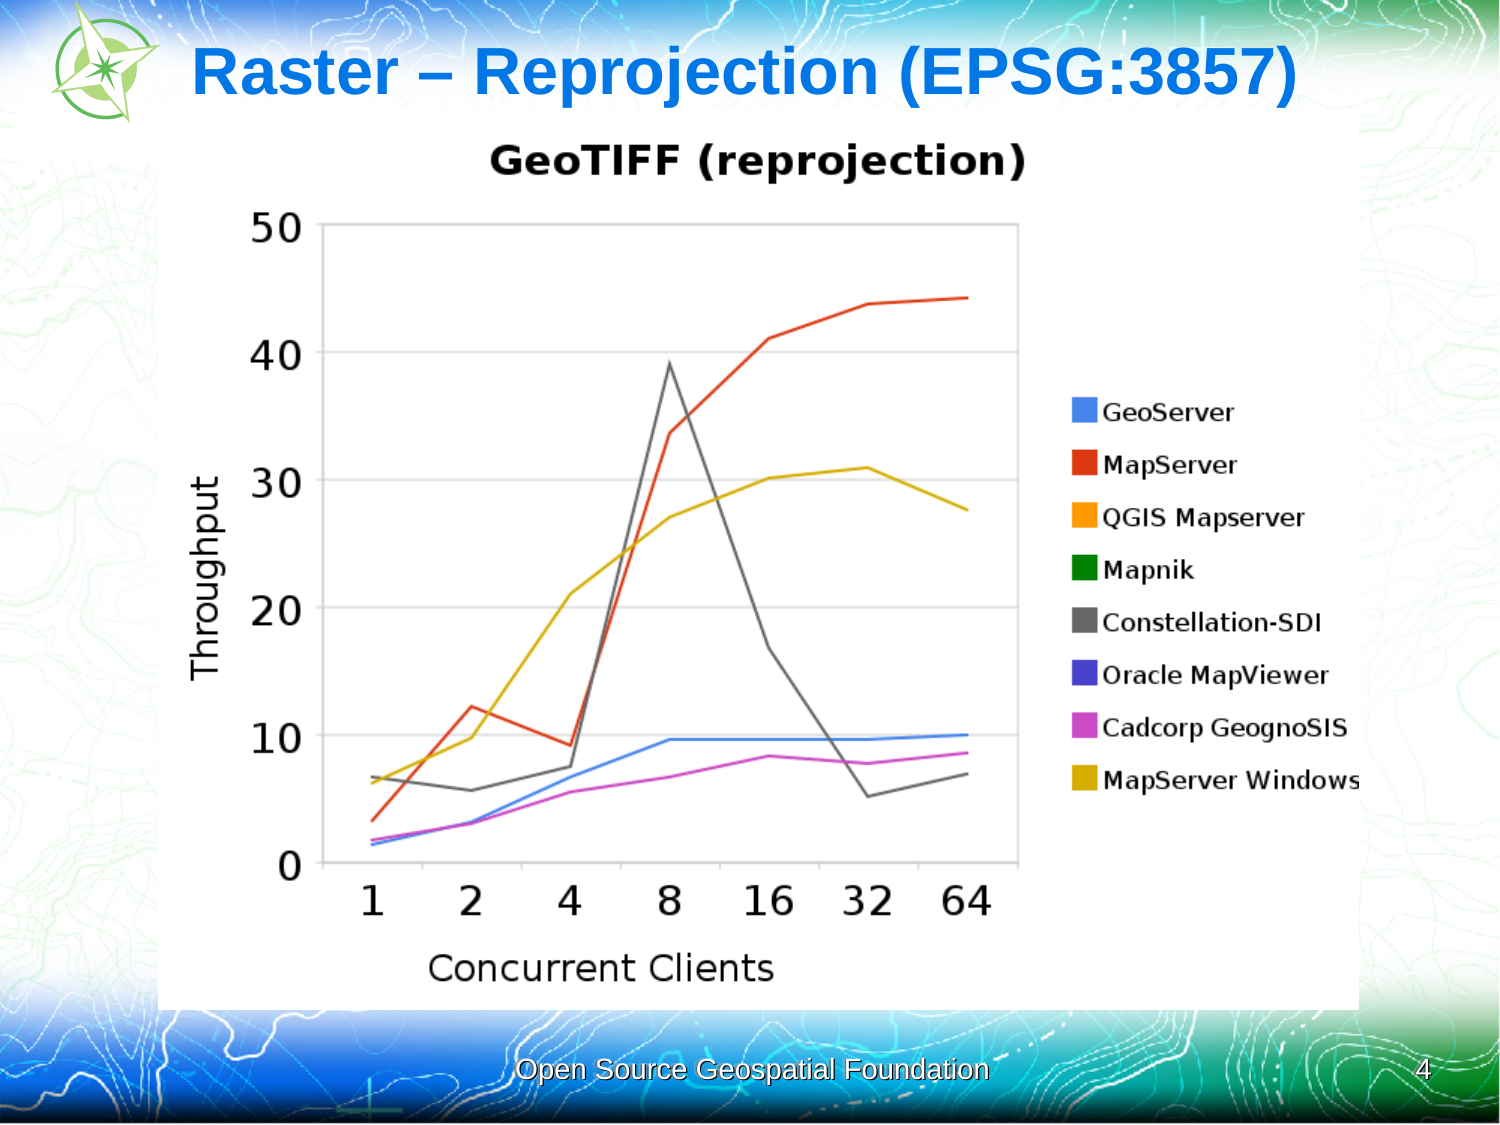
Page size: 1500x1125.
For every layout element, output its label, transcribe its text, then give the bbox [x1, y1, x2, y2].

title Raster – Reprojection (EPSG:3857) [177, 20, 1477, 122]
picture [0, 0, 1500, 1125]
